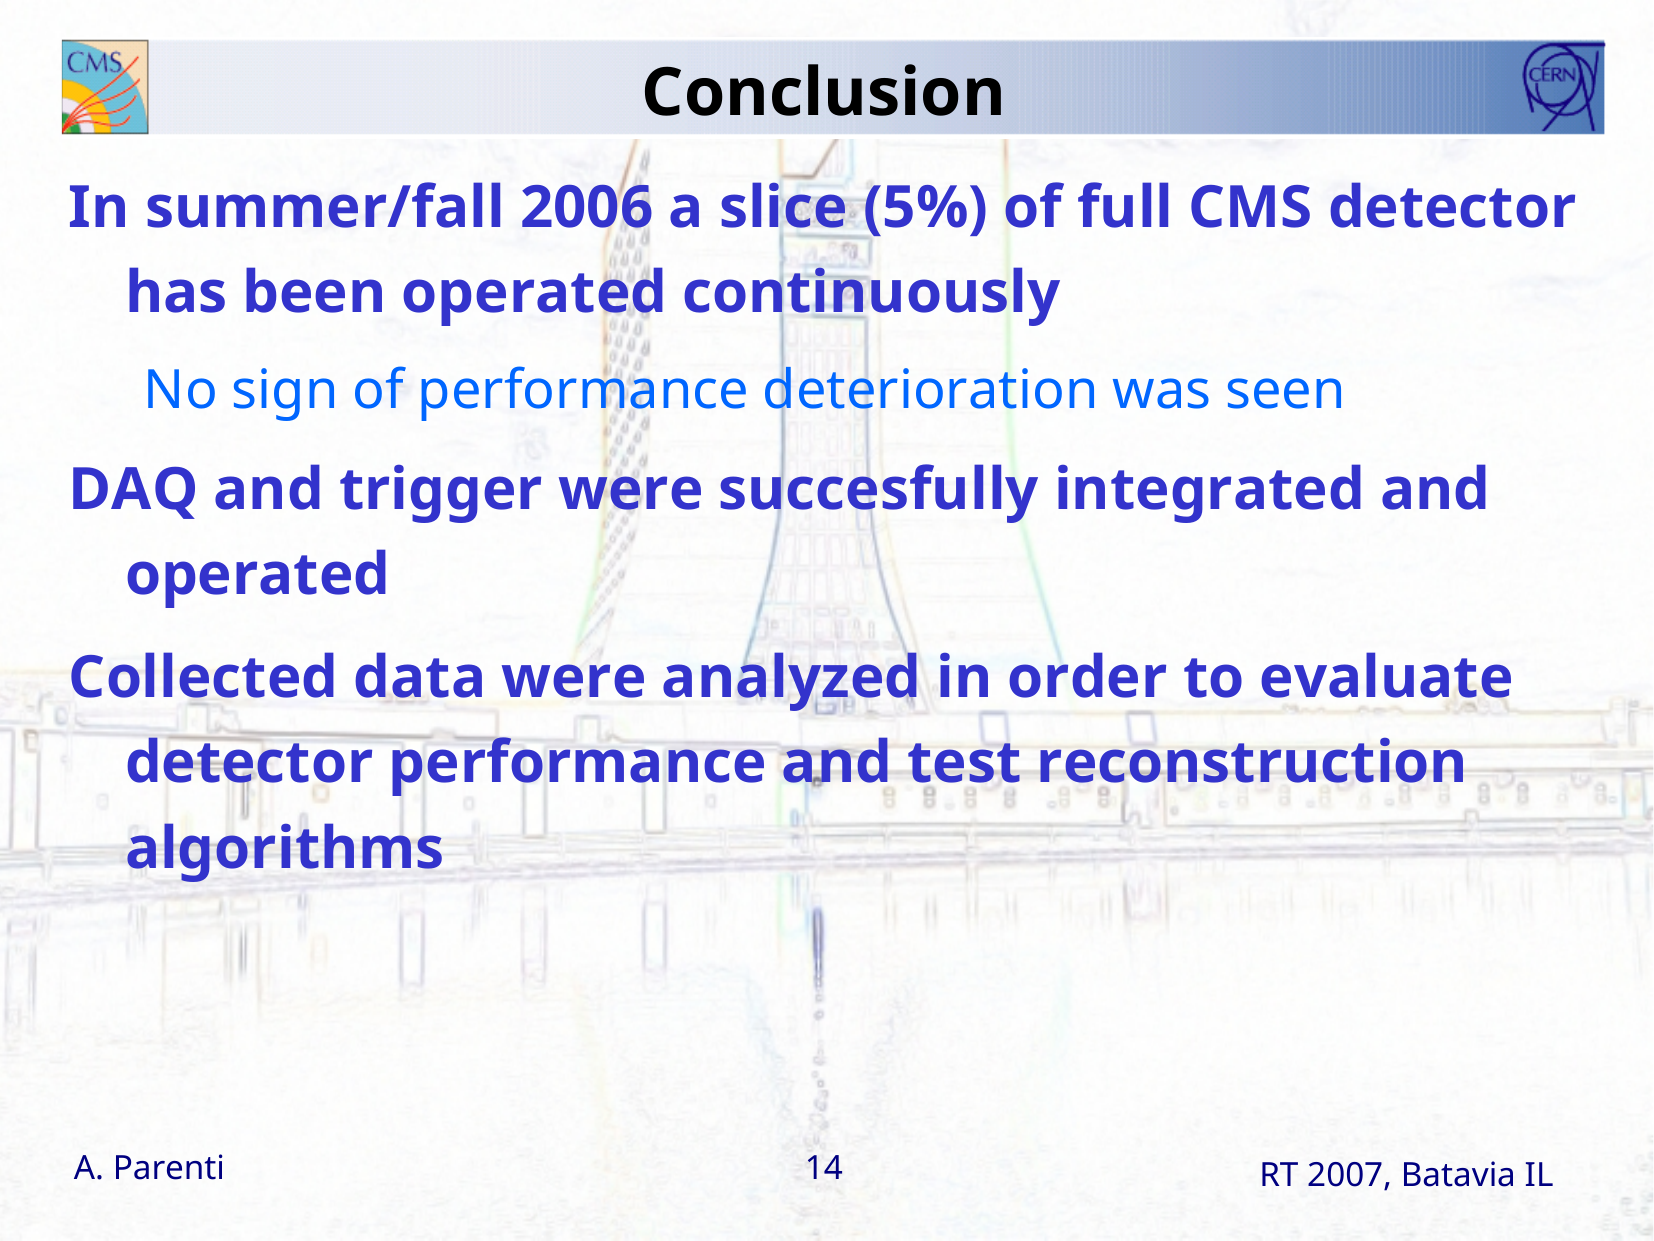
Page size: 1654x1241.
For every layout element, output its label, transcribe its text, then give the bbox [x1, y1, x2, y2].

picture [0, 0, 1654, 1241]
list In summer/fall 2006 a slice (5%) of full CMS detector has been operated continuously No sign of performance deterioration was seen DAQ and trigger were succesfully integrated and operated Collected data were analyzed in order to evaluate detector performance and test reconstruction algorithms [68, 158, 1585, 1126]
title Conclusion [149, 42, 1499, 132]
